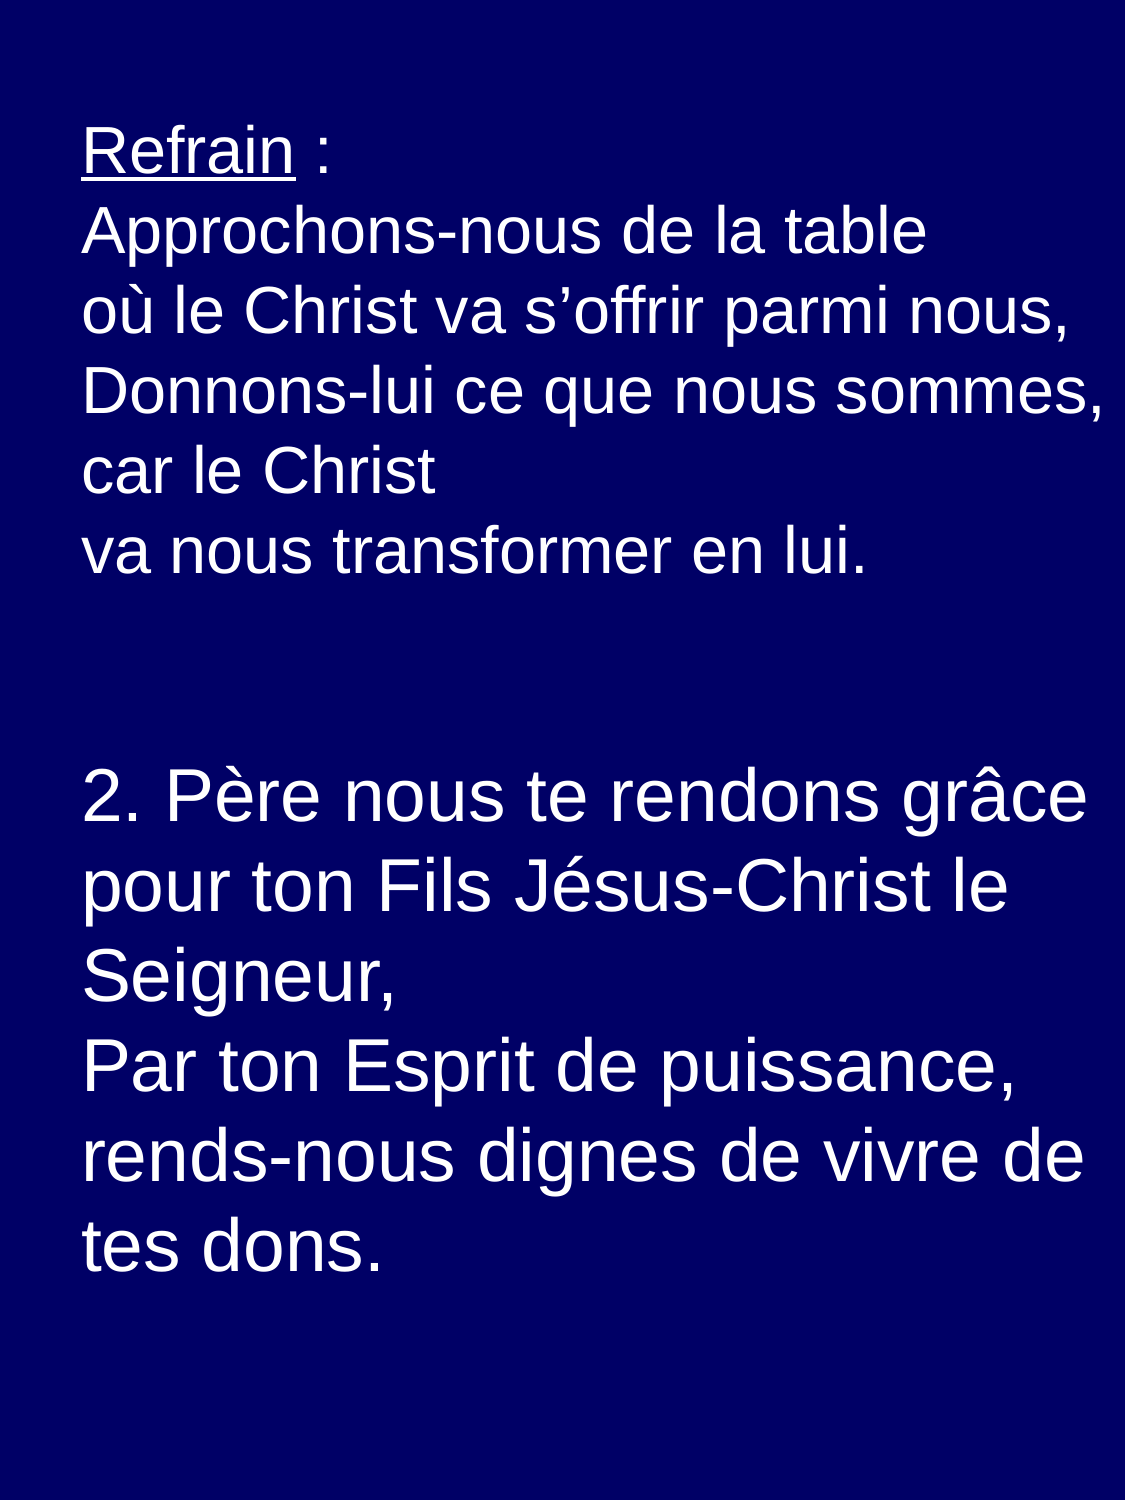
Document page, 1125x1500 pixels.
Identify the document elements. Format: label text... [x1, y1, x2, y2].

text_box Refrain : Approchons-nous de la table où le Christ va s’offrir parmi nous, Donnons-lui ce que nous sommes, car le Christ va nous transformer en lui. 2. Père nous te rendons grâce pour ton Fils Jésus-Christ le Seigneur, Par ton Esprit de puissance, rends-nous dignes de vivre de tes dons. [66, 0, 1125, 1108]
